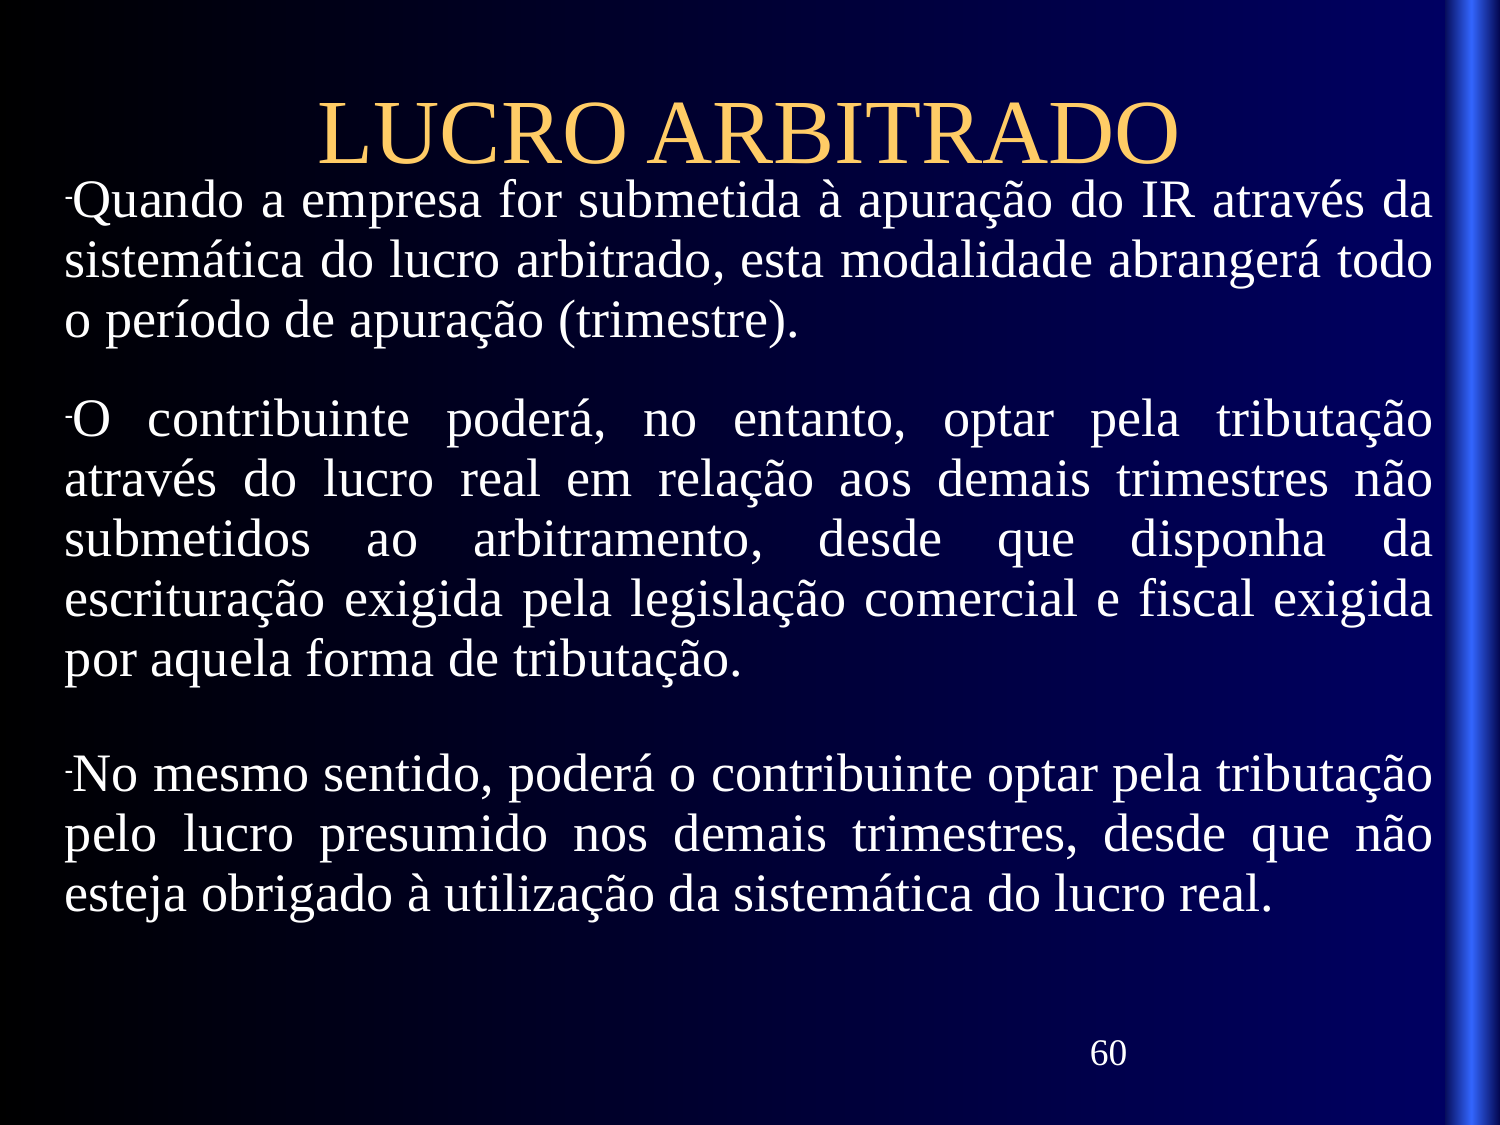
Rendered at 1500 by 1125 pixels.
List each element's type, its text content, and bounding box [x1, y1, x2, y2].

text_box Quando a empresa for submetida à apuração do IR através da sistemática do lucro arbitrado, esta modalidade abrangerá todo o período de apuração (trimestre). O contribuinte poderá, no entanto, optar pela tributação através do lucro real em relação aos demais trimestres não submetidos ao arbitramento, desde que disponha da escrituração exigida pela legislação comercial e fiscal exigida por aquela forma de tributação. No mesmo sentido, poderá o contribuinte optar pela tributação pelo lucro presumido nos demais trimestres, desde que não esteja obrigado à utilização da sistemática do lucro real. [50, 162, 1451, 1000]
title LUCRO ARBITRADO [112, 64, 1388, 190]
